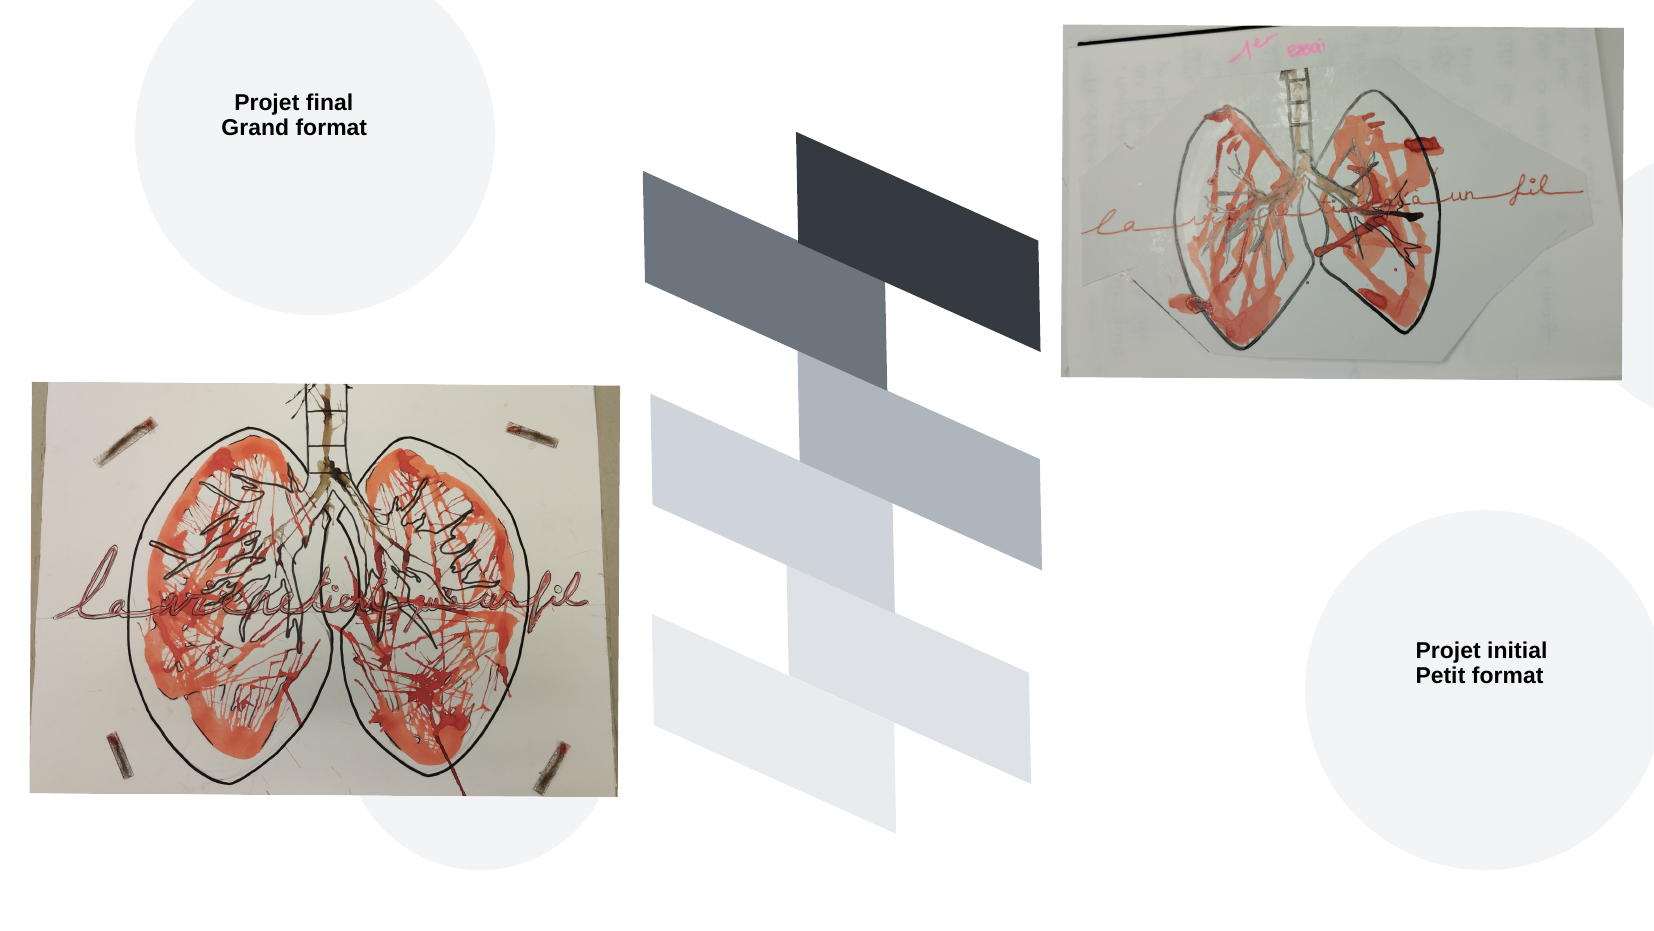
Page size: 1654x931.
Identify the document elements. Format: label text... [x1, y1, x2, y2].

picture [29, 381, 621, 798]
text_box Projet final Grand format [206, 81, 443, 178]
picture [1060, 24, 1625, 384]
text_box Projet initial Petit format [1387, 630, 1654, 739]
